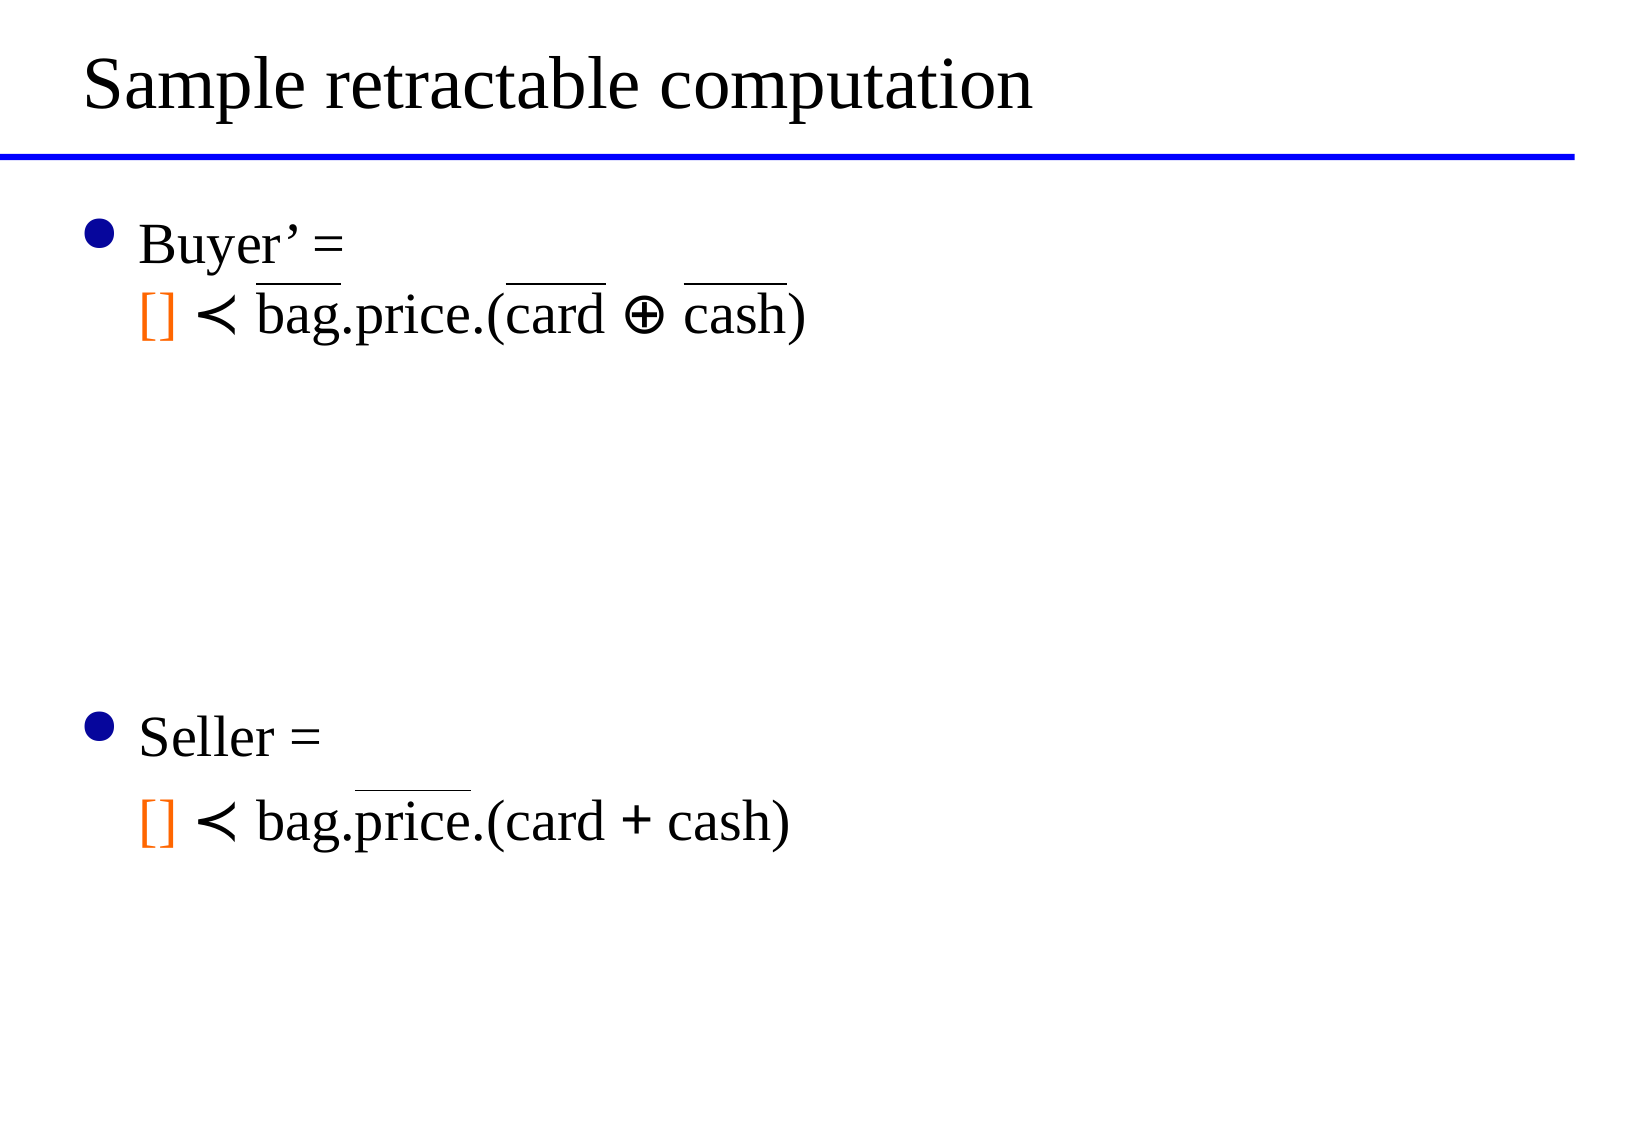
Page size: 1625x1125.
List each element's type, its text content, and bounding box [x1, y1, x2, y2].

list Buyer’ = [] ≺ bag.price.(card ⊕ cash) Seller = [] ≺ bag.price.(card + cash) [67, 198, 1478, 1061]
title Sample retractable computation [67, 27, 1544, 131]
